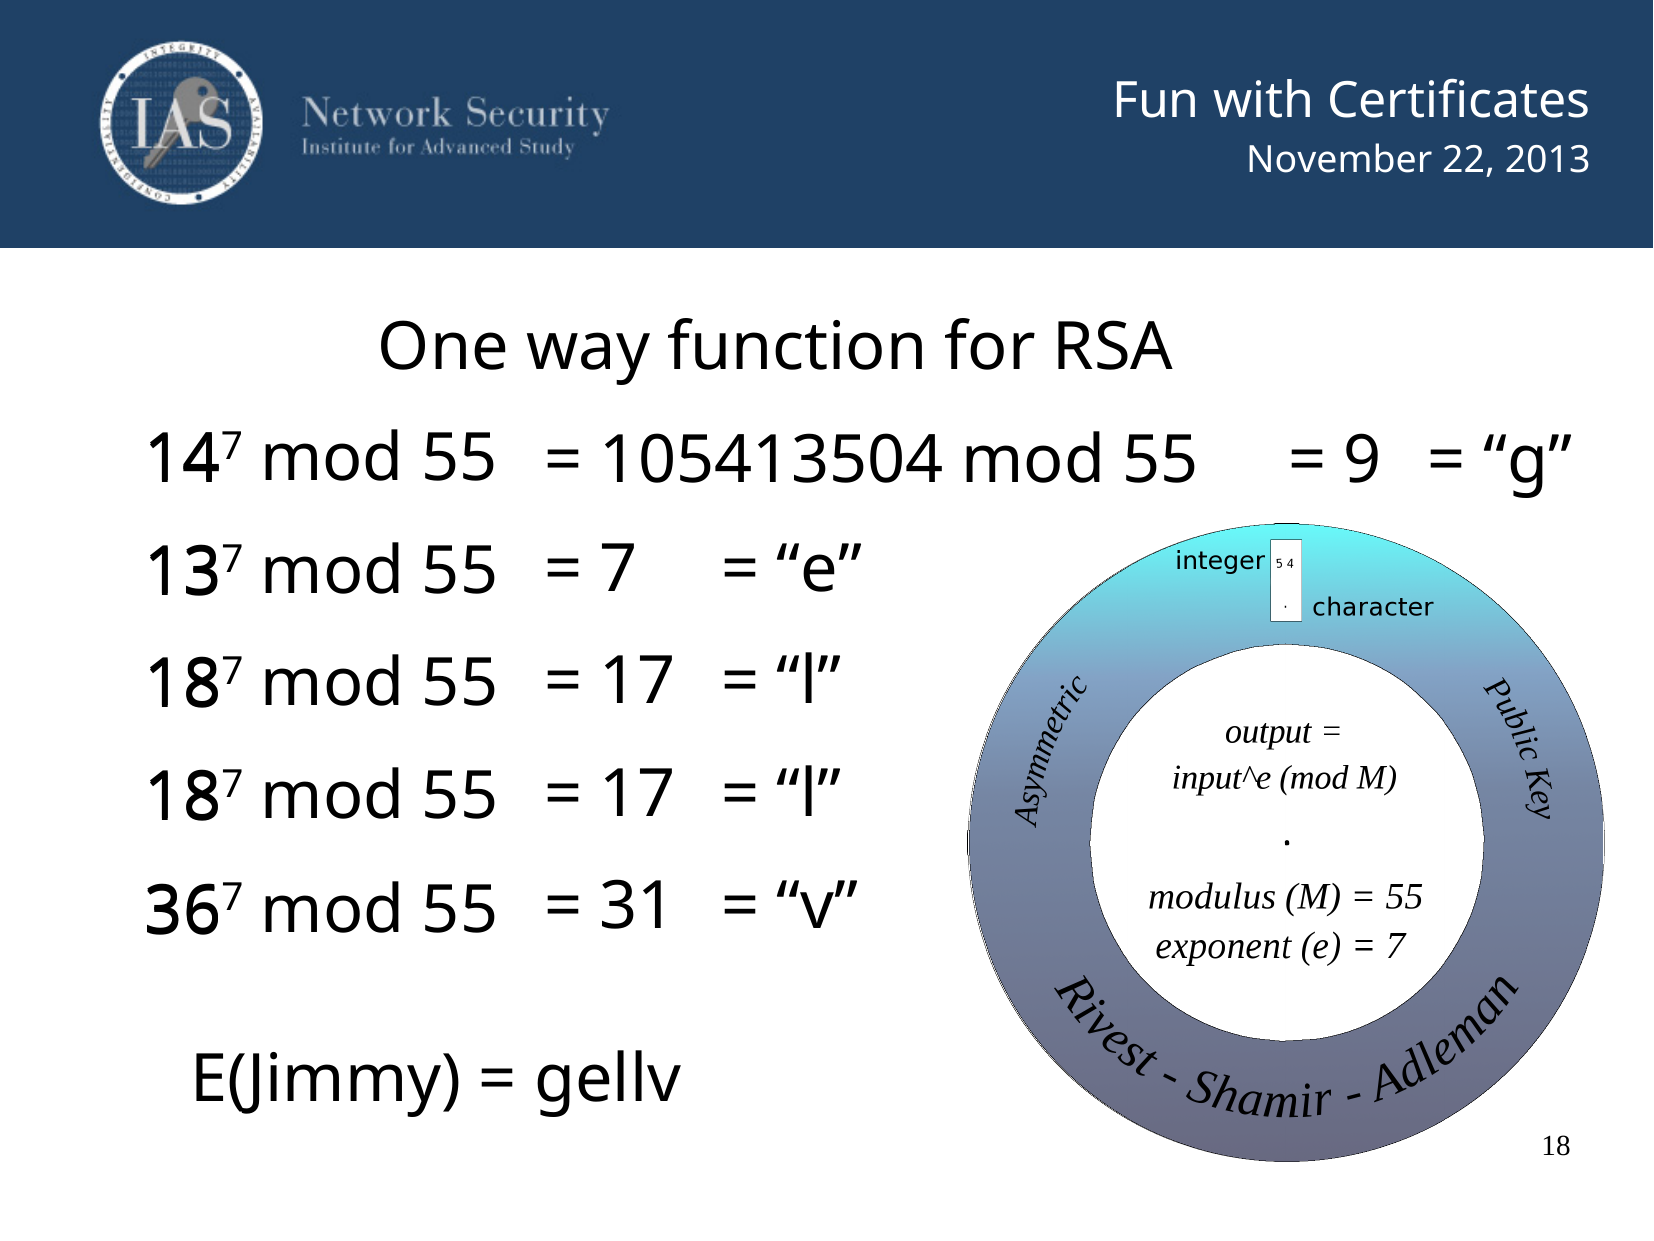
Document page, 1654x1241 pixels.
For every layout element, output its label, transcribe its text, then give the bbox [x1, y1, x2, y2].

text_box = 7 [529, 513, 679, 606]
text_box = 9 [1273, 404, 1413, 497]
picture [0, 0, 1653, 248]
text_box = 105413504 mod 55 [529, 404, 1273, 497]
text_box = “e” [706, 513, 924, 606]
text_box 187 mod 55 [130, 626, 545, 722]
picture [967, 523, 1605, 1162]
text_box = “l” [706, 625, 901, 718]
text_box = “g” [1413, 403, 1632, 497]
text_box 137 mod 55 [130, 514, 545, 610]
text_box = “v” [706, 849, 918, 943]
text_box = 17 [529, 737, 706, 831]
text_box = 17 [529, 625, 706, 718]
text_box E(Jimmy) = gellv [175, 1022, 766, 1116]
text_box 147 mod 55 [129, 401, 545, 497]
text_box 187 mod 55 [130, 739, 545, 835]
text_box 367 mod 55 [130, 853, 545, 948]
text_box One way function for RSA [363, 290, 1249, 384]
text_box = 31 [529, 849, 706, 943]
text_box = “l” [706, 737, 901, 831]
